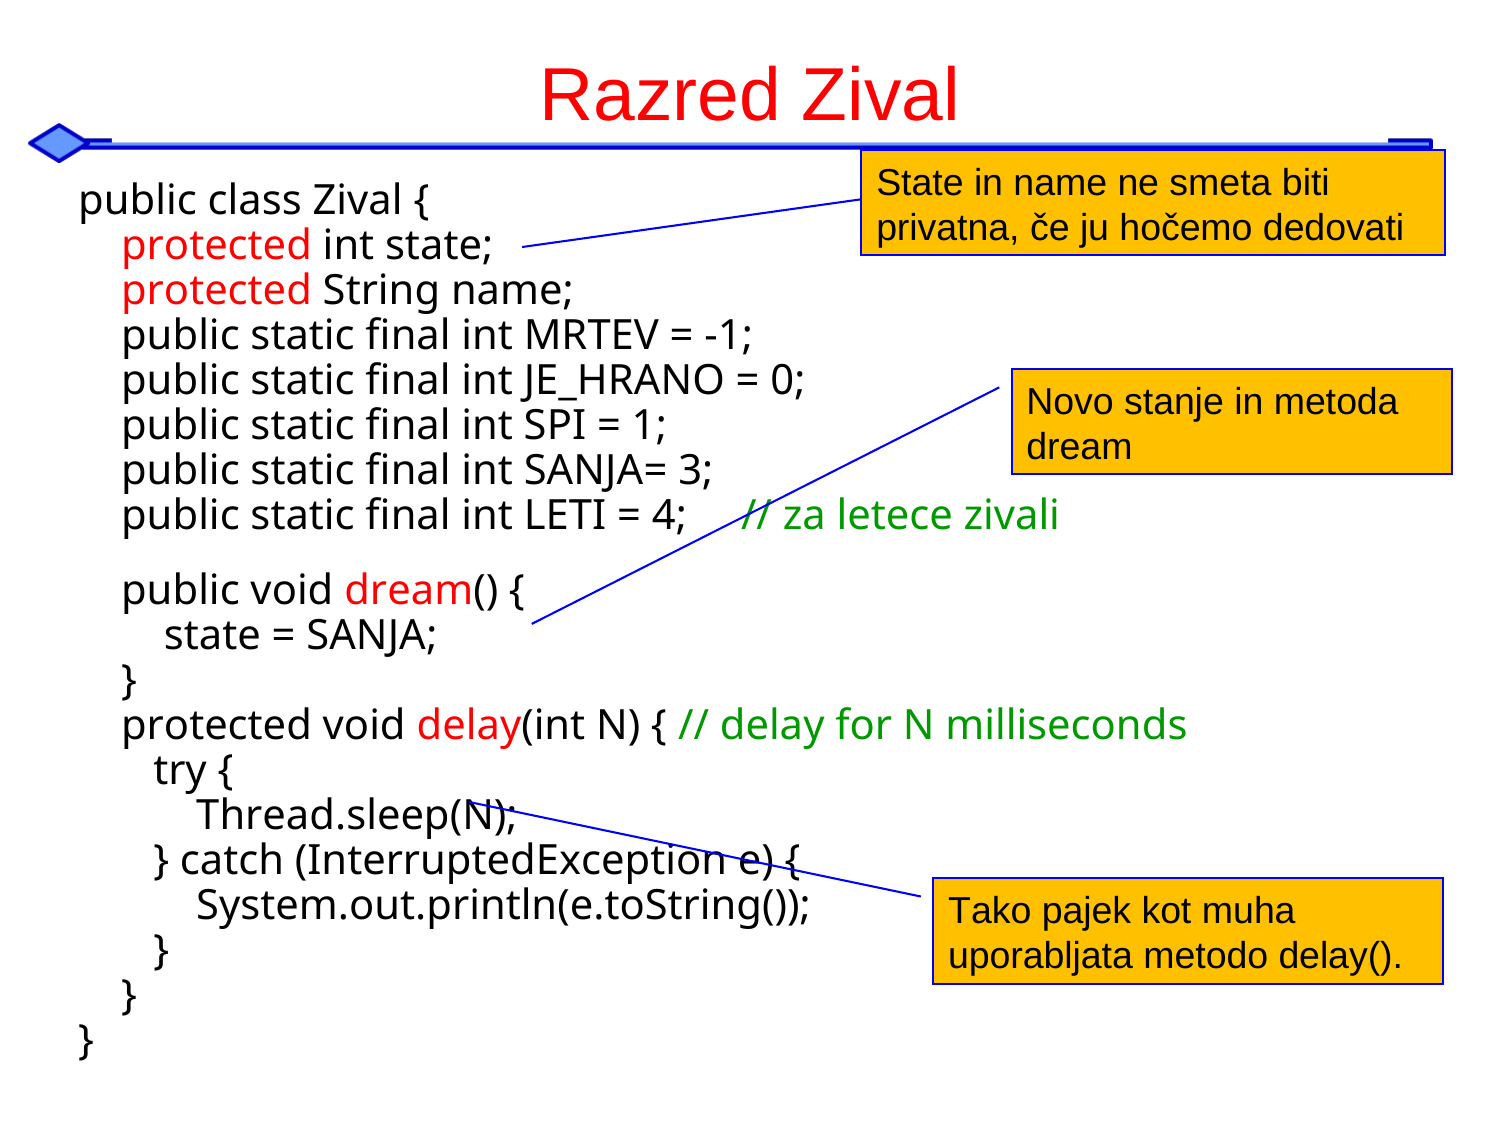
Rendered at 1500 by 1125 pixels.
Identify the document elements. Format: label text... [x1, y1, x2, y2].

text_box State in name ne smeta biti privatna, če ju hočemo dedovati [522, 150, 1445, 255]
text_box public class Zival { protected int state; protected String name; public static final int MRTEV = -1; public static final int JE_HRANO = 0; public static final int SPI = 1; public static final int SANJA= 3; public static final int LETI = 4; // za letece zivali public void dream() { state = SANJA; } protected void delay(int N) { // delay for N milliseconds try { Thread.sleep(N); } catch (InterruptedException e) { System.out.println(e.toString()); } } } [63, 170, 1339, 1072]
title Razred Zival [111, 37, 1389, 143]
picture [28, 123, 1433, 163]
text_box Novo stanje in metoda dream [1012, 369, 1452, 474]
text_box Tako pajek kot muha uporabljata metodo delay(). [933, 878, 1443, 984]
